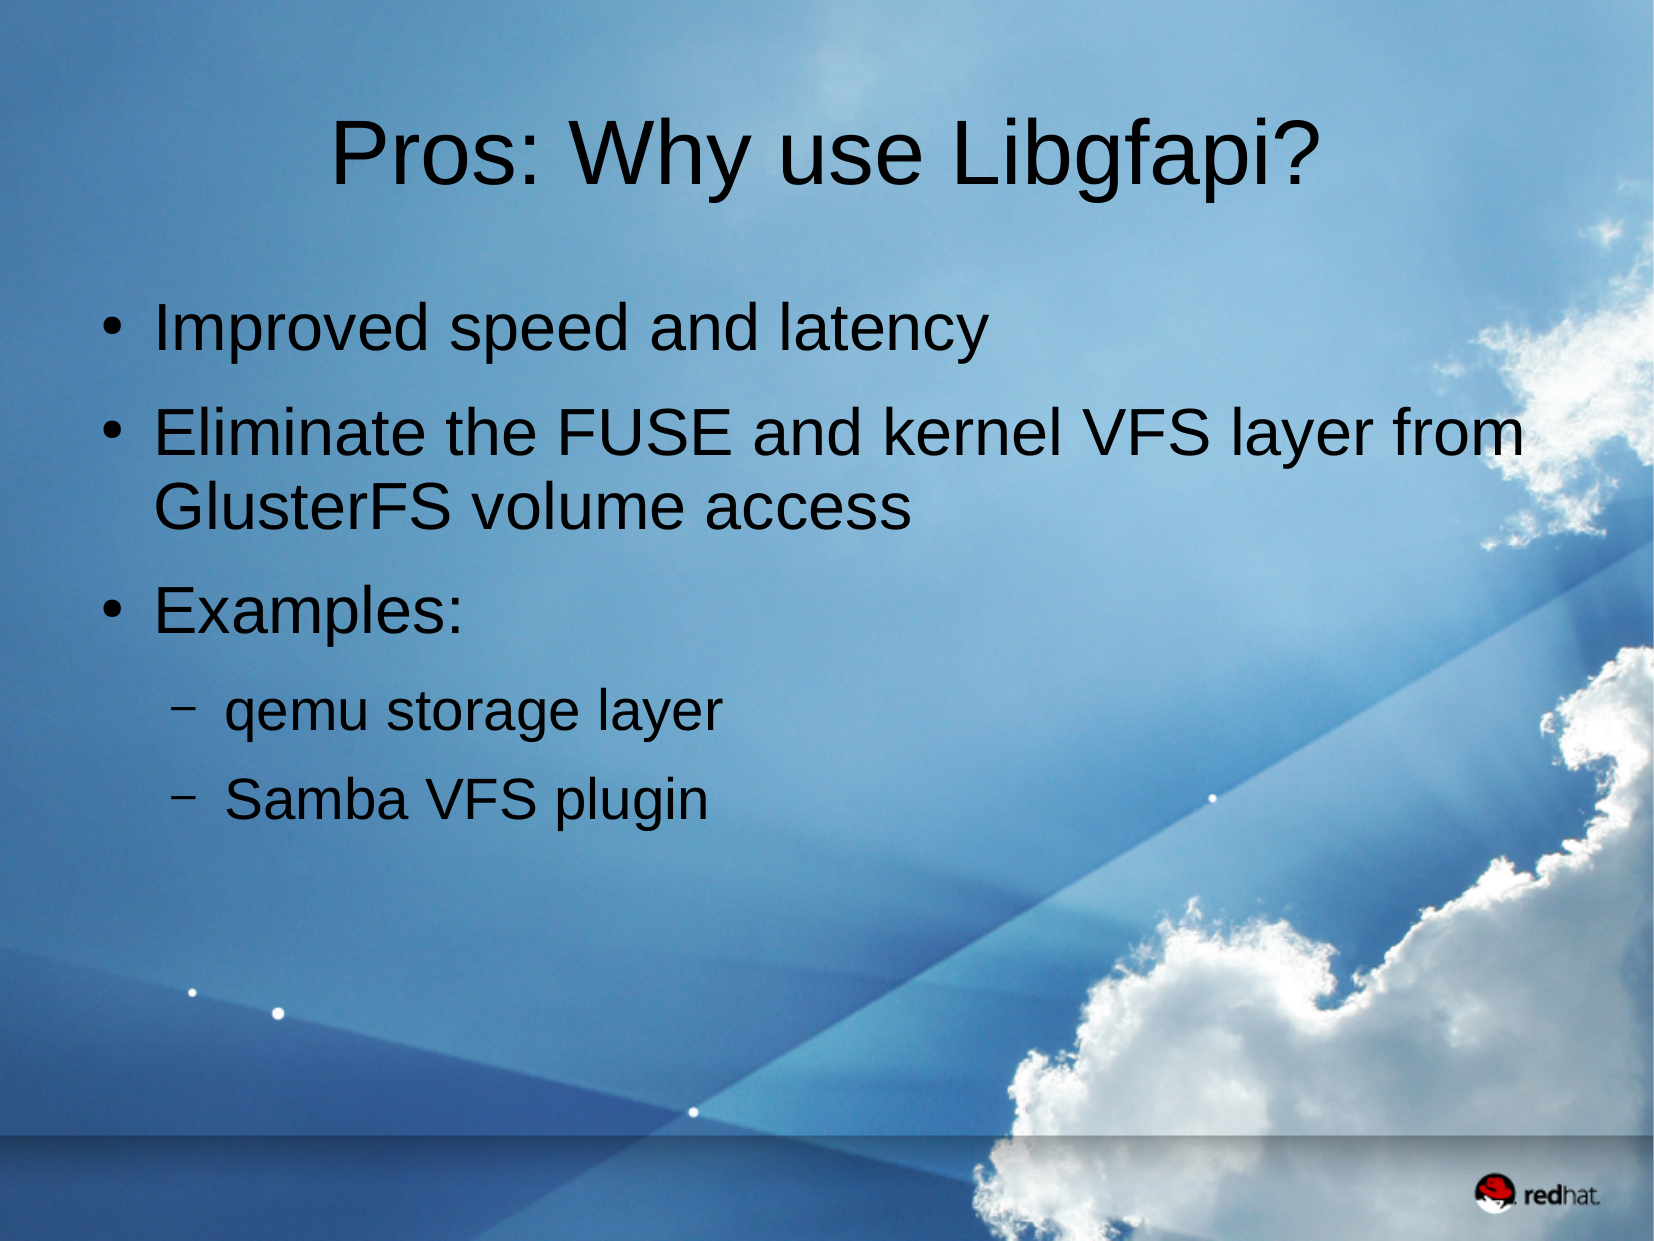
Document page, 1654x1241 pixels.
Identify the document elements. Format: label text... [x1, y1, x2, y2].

list Improved speed and latency Eliminate the FUSE and kernel VFS layer from GlusterFS volume access Examples: qemu storage layer Samba VFS plugin [82, 290, 1571, 1010]
title Pros: Why use Libgfapi? [82, 49, 1571, 257]
picture [0, 0, 1654, 1241]
